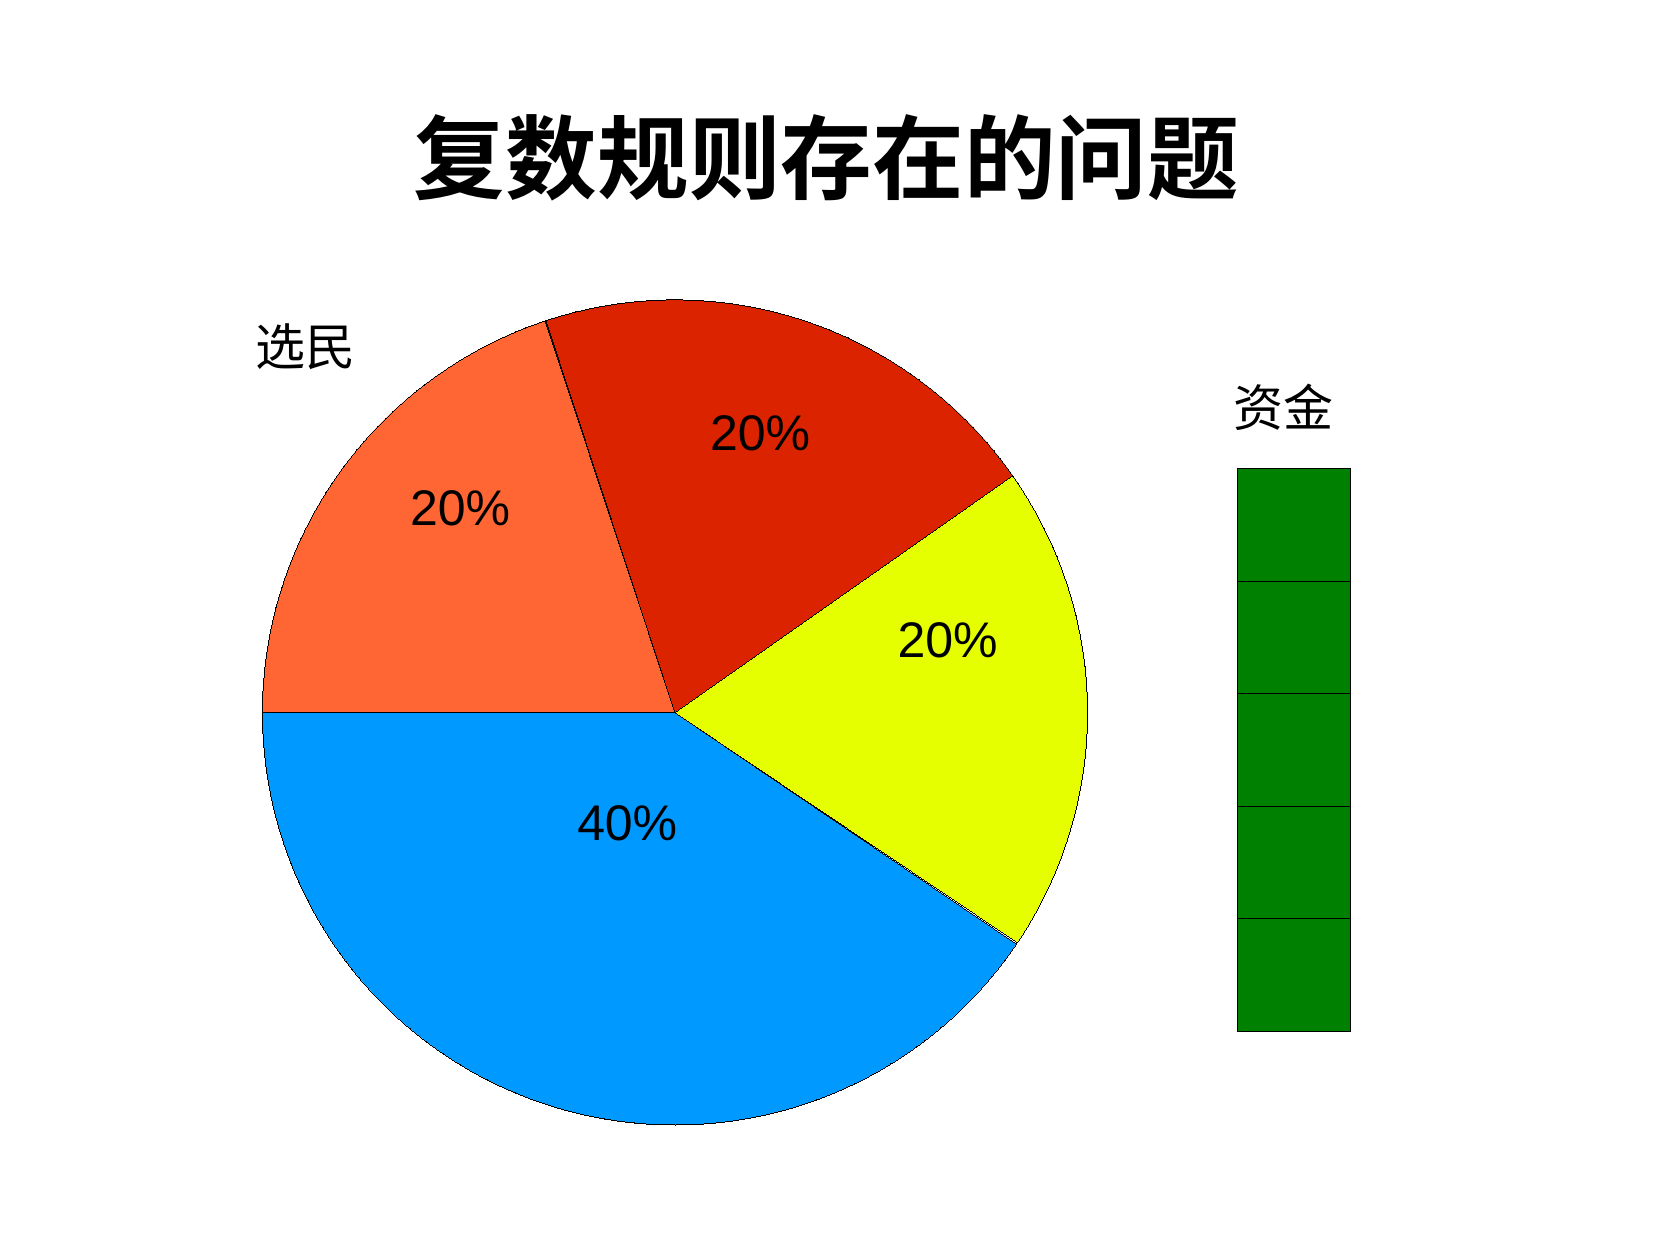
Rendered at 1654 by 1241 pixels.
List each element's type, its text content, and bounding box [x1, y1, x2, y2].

text_box [262, 299, 1088, 1126]
text_box 选民 [241, 300, 371, 365]
text_box 资金 [1219, 360, 1349, 426]
text_box [1237, 468, 1351, 1032]
title 复数规则存在的问题 [82, 49, 1571, 257]
text_box 20% [882, 604, 1013, 676]
text_box 20% [695, 398, 826, 469]
text_box 40% [562, 787, 693, 859]
text_box 20% [395, 473, 526, 544]
